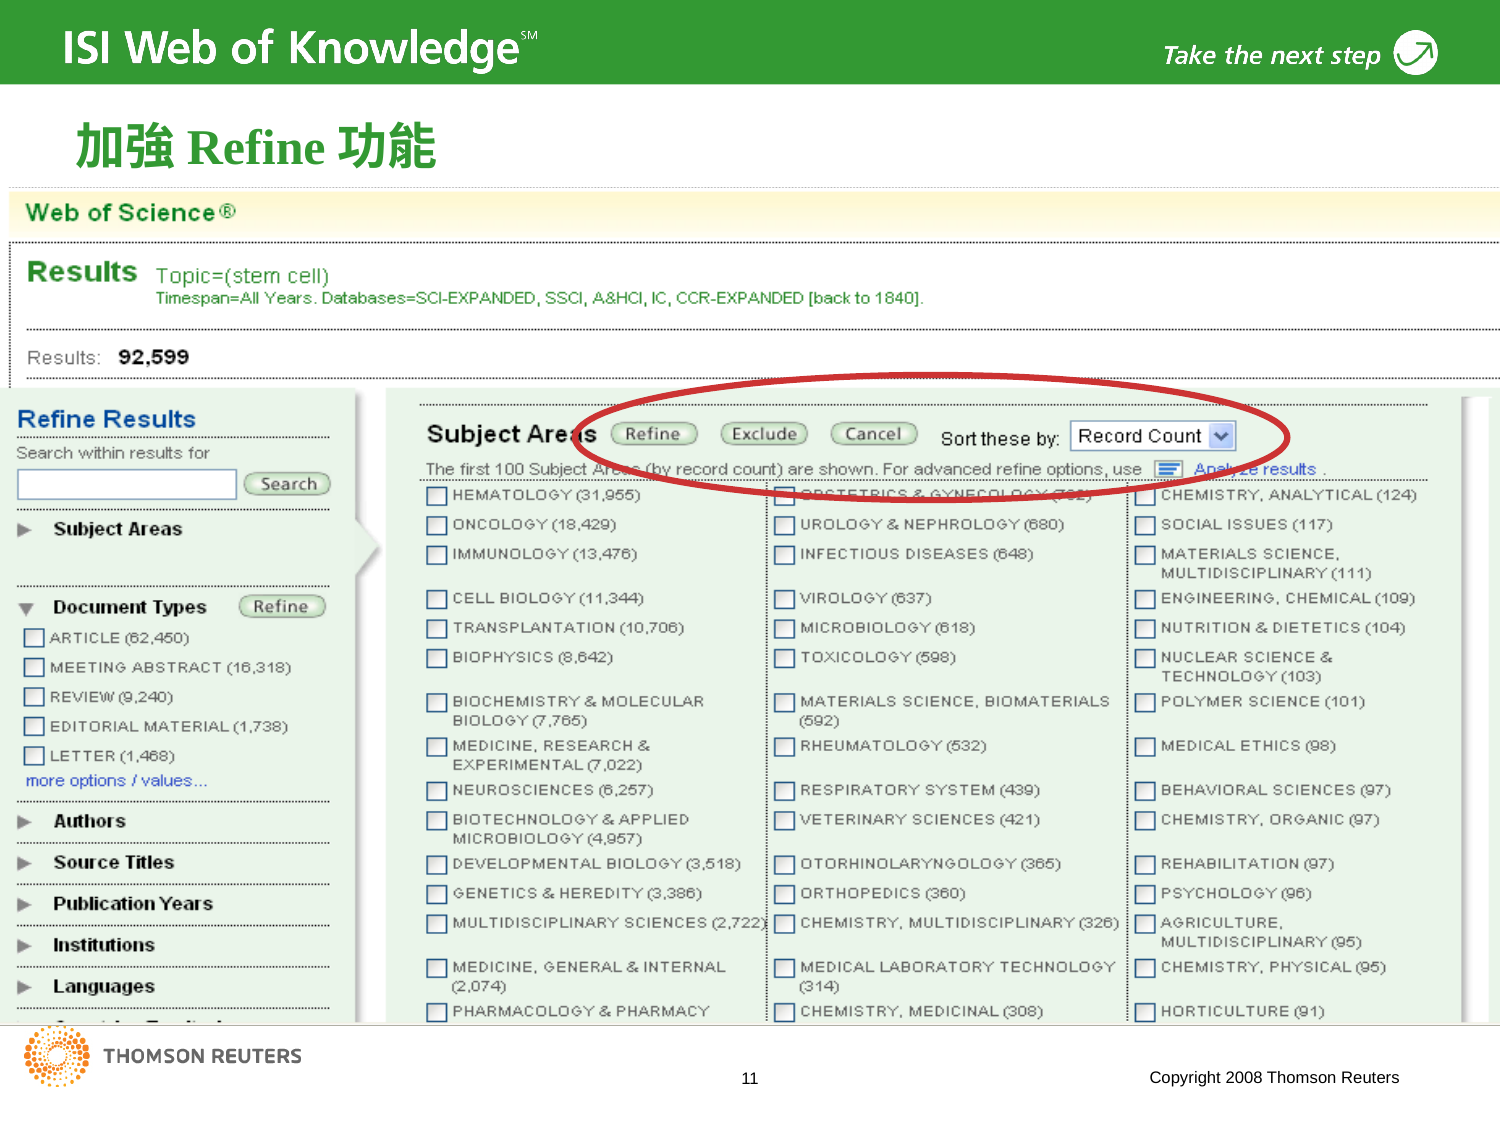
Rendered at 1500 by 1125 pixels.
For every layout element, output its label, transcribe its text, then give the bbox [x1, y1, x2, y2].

title 加強Refine功能 [75, 99, 1426, 175]
picture [0, 187, 1500, 1026]
